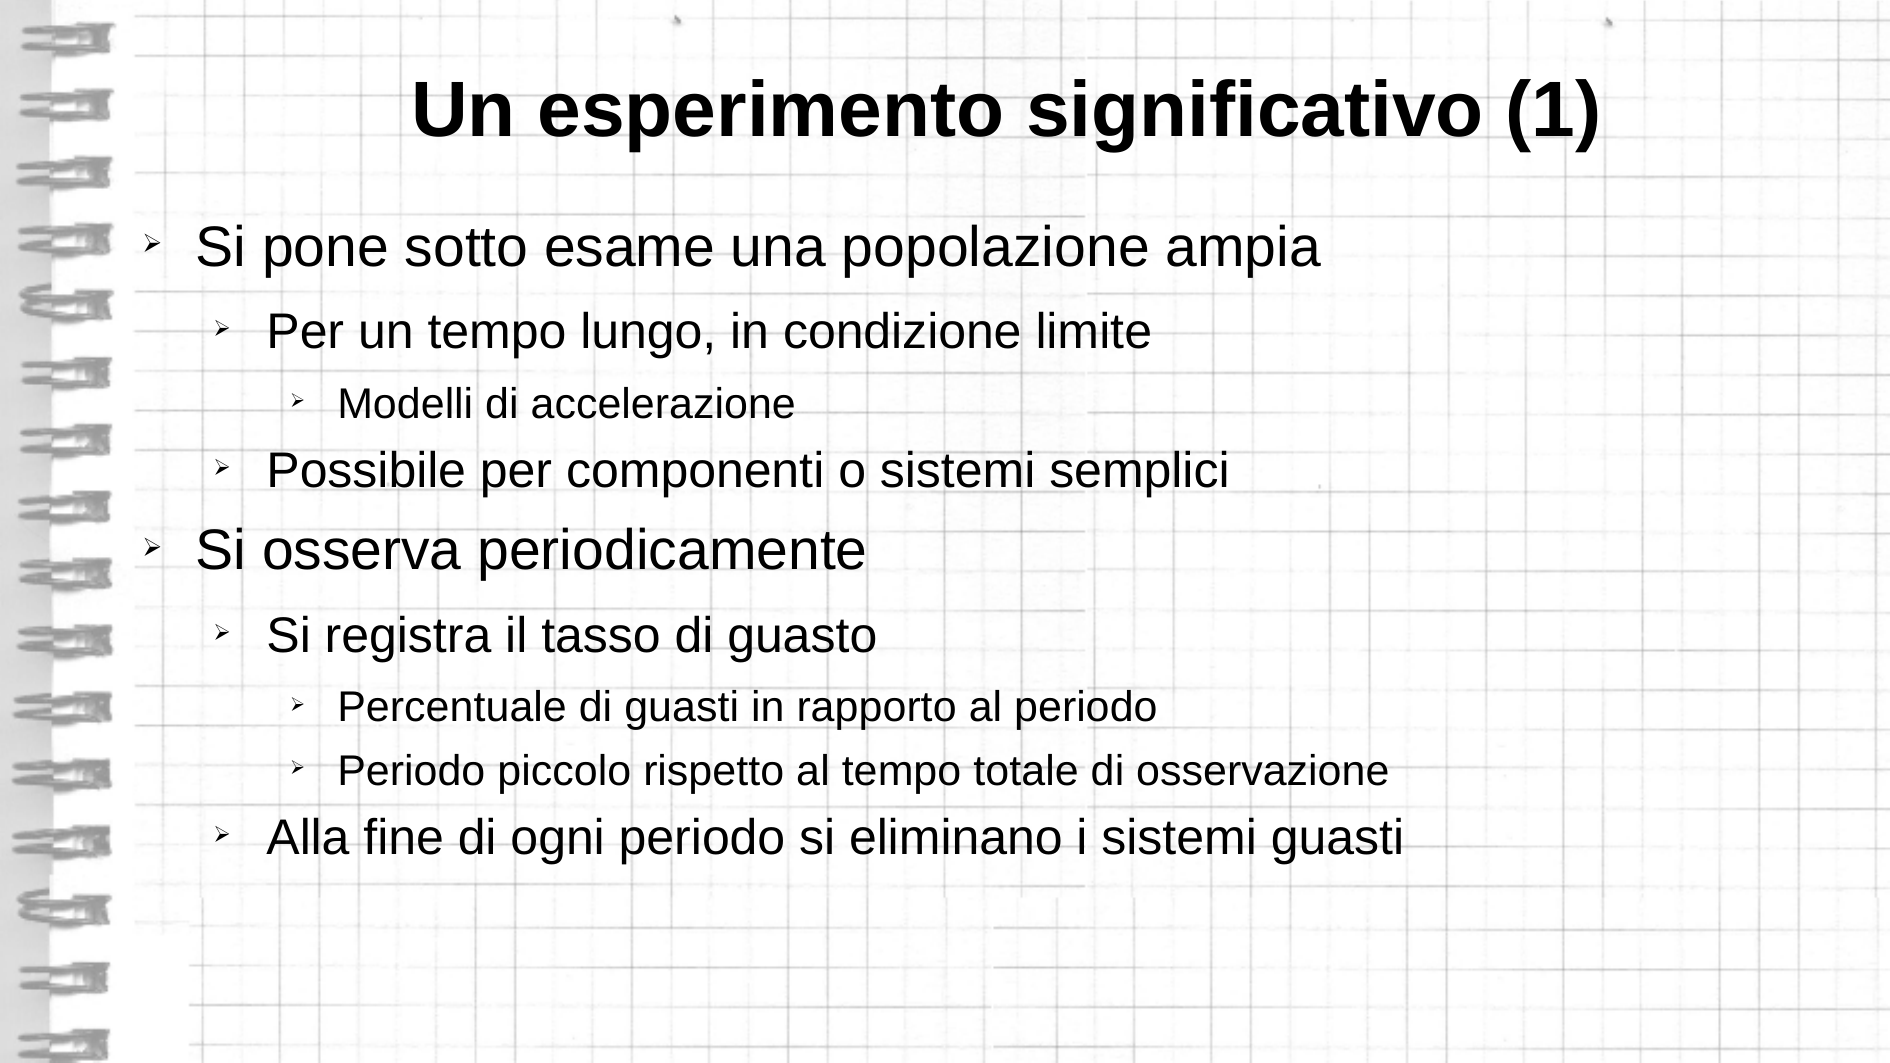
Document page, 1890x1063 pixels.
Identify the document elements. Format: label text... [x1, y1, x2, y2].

title Un esperimento significativo (1) [124, 20, 1890, 198]
picture [0, 0, 1890, 1063]
list Si pone sotto esame una popolazione ampia Per un tempo lungo, in condizione limite Modelli di accelerazione Possibile per componenti o sistemi semplici Si osserva periodicamente Si registra il tasso di guasto Percentuale di guasti in rapporto al periodo Periodo piccolo rispetto al tempo totale di osservazione Alla fine di ogni periodo si eliminano i sistemi guasti [124, 214, 1890, 866]
